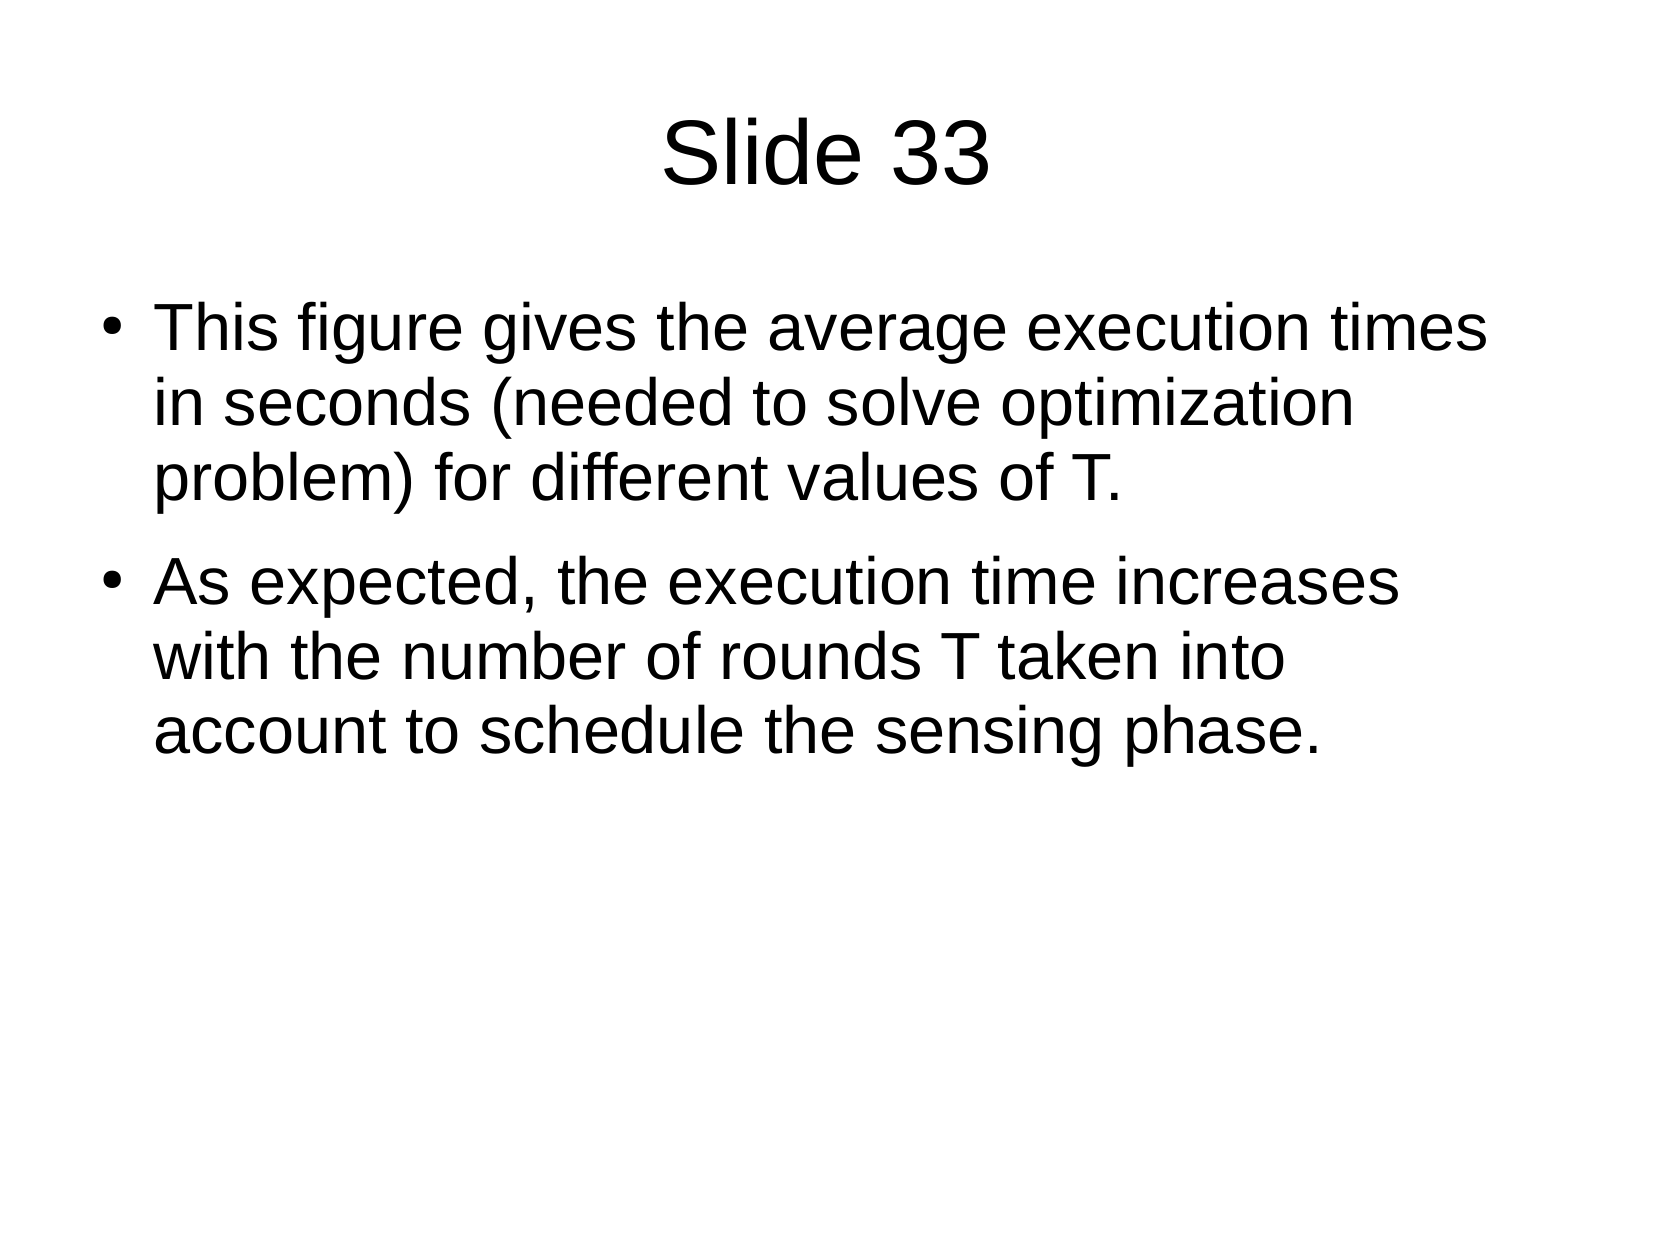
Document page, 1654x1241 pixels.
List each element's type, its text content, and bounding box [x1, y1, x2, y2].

title Slide 33 [82, 49, 1571, 257]
list This figure gives the average execution times in seconds (needed to solve optimization problem) for different values of T. As expected, the execution time increases with the number of rounds T taken into account to schedule the sensing phase. [82, 290, 1538, 1010]
